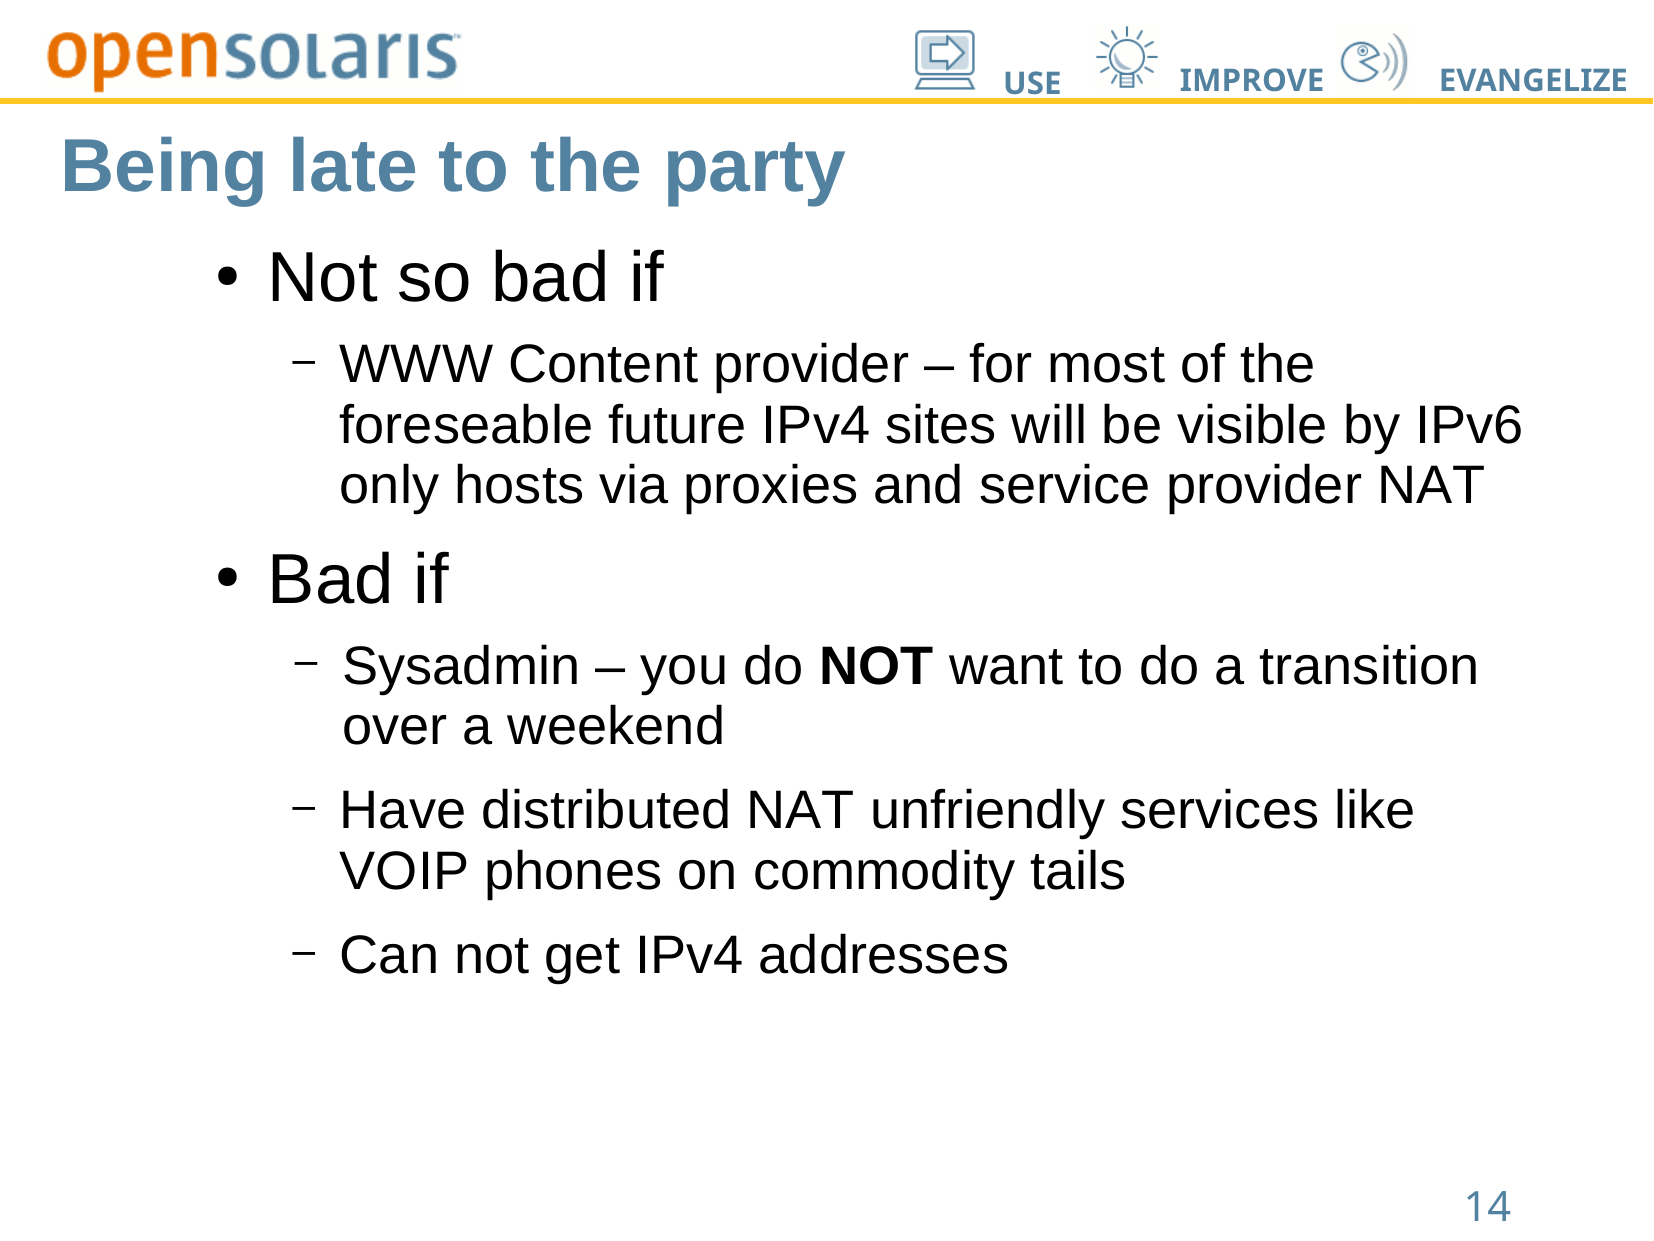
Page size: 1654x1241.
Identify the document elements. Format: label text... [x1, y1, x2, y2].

list Not so bad if WWW Content provider – for most of the foreseable future IPv4 sites will be visible by IPv6 only hosts via proxies and service provider NAT Bad if Sysadmin – you do NOT want to do a transition over a weekend Have distributed NAT unfriendly services like VOIP phones on commodity tails Can not get IPv4 addresses [98, 237, 1556, 1151]
picture [1336, 24, 1412, 98]
picture [46, 31, 462, 94]
title Being late to the party [60, 120, 1534, 211]
picture [907, 22, 983, 98]
picture [1093, 23, 1161, 91]
